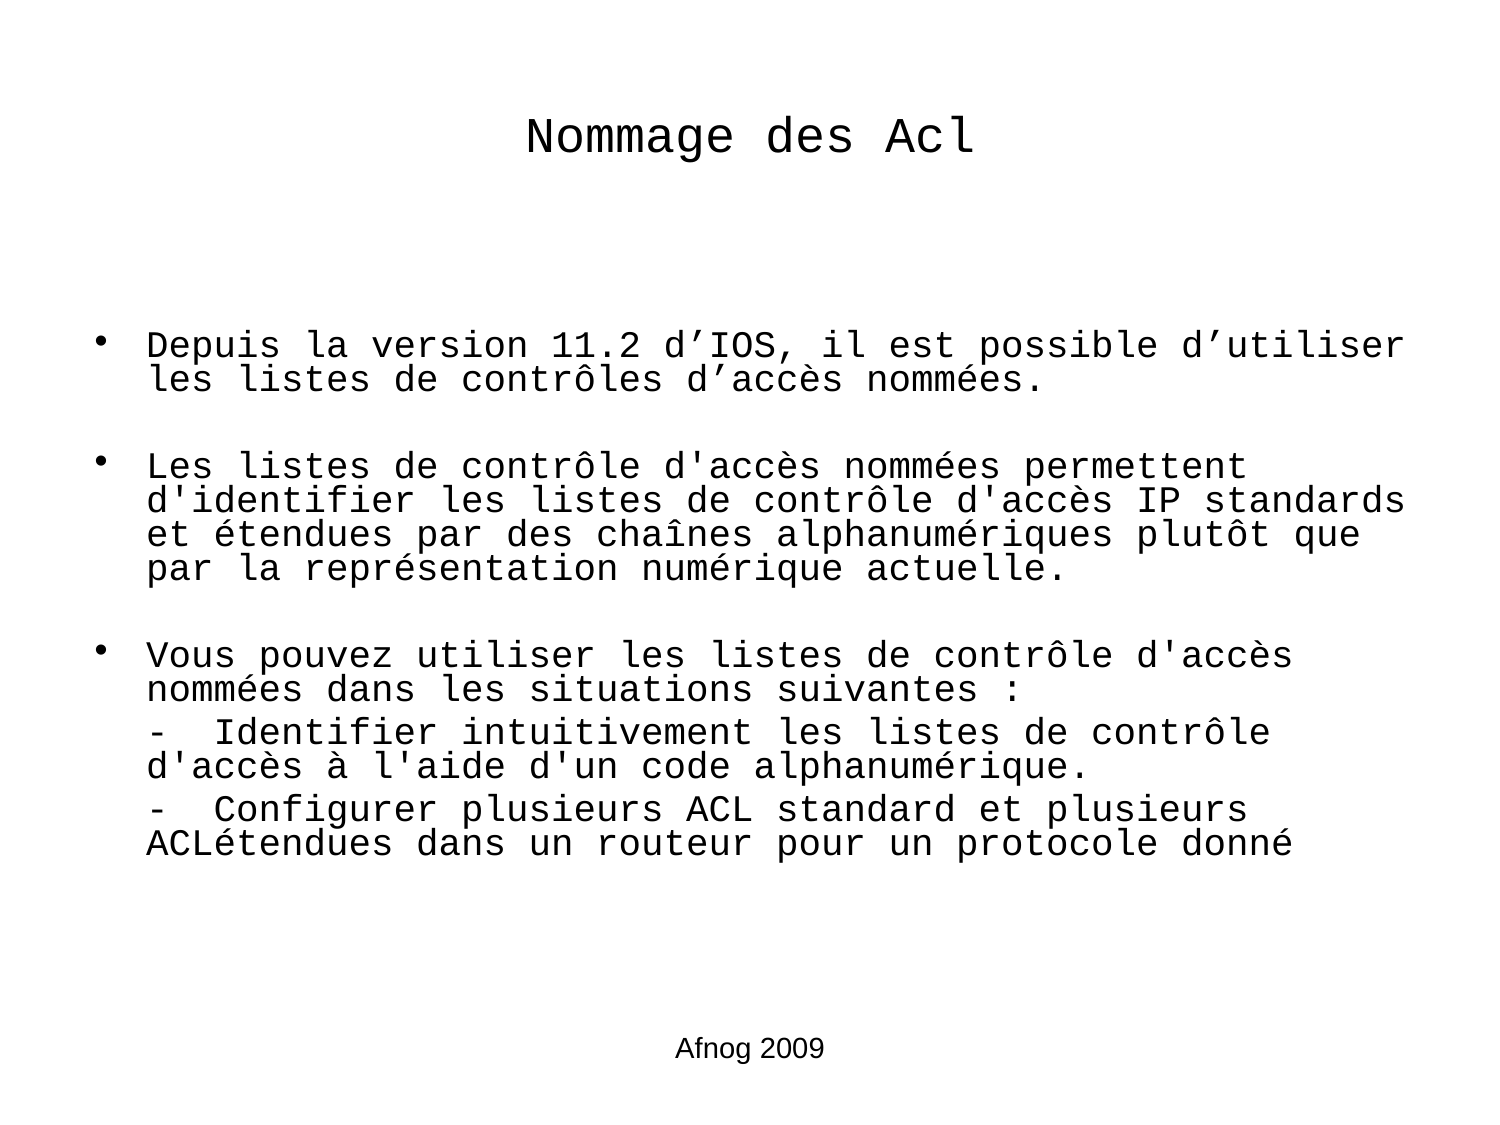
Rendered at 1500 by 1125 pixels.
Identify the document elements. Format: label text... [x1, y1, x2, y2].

list Depuis la version 11.2 d’IOS, il est possible d’utiliser les listes de contrôles d’accès nommées. Les listes de contrôle d'accès nommées permettent d'identifier les listes de contrôle d'accès IP standards et étendues par des chaînes alphanumériques plutôt que par la représentation numérique actuelle. Vous pouvez utiliser les listes de contrôle d'accès nommées dans les situations suivantes : - Identifier intuitivement les listes de contrôle d'accès à l'aide d'un code alphanumérique. - Configurer plusieurs ACL standard et plusieurs ACLétendues dans un routeur pour un protocole donné [75, 262, 1426, 1006]
title Nommage des Acl [75, 45, 1426, 233]
